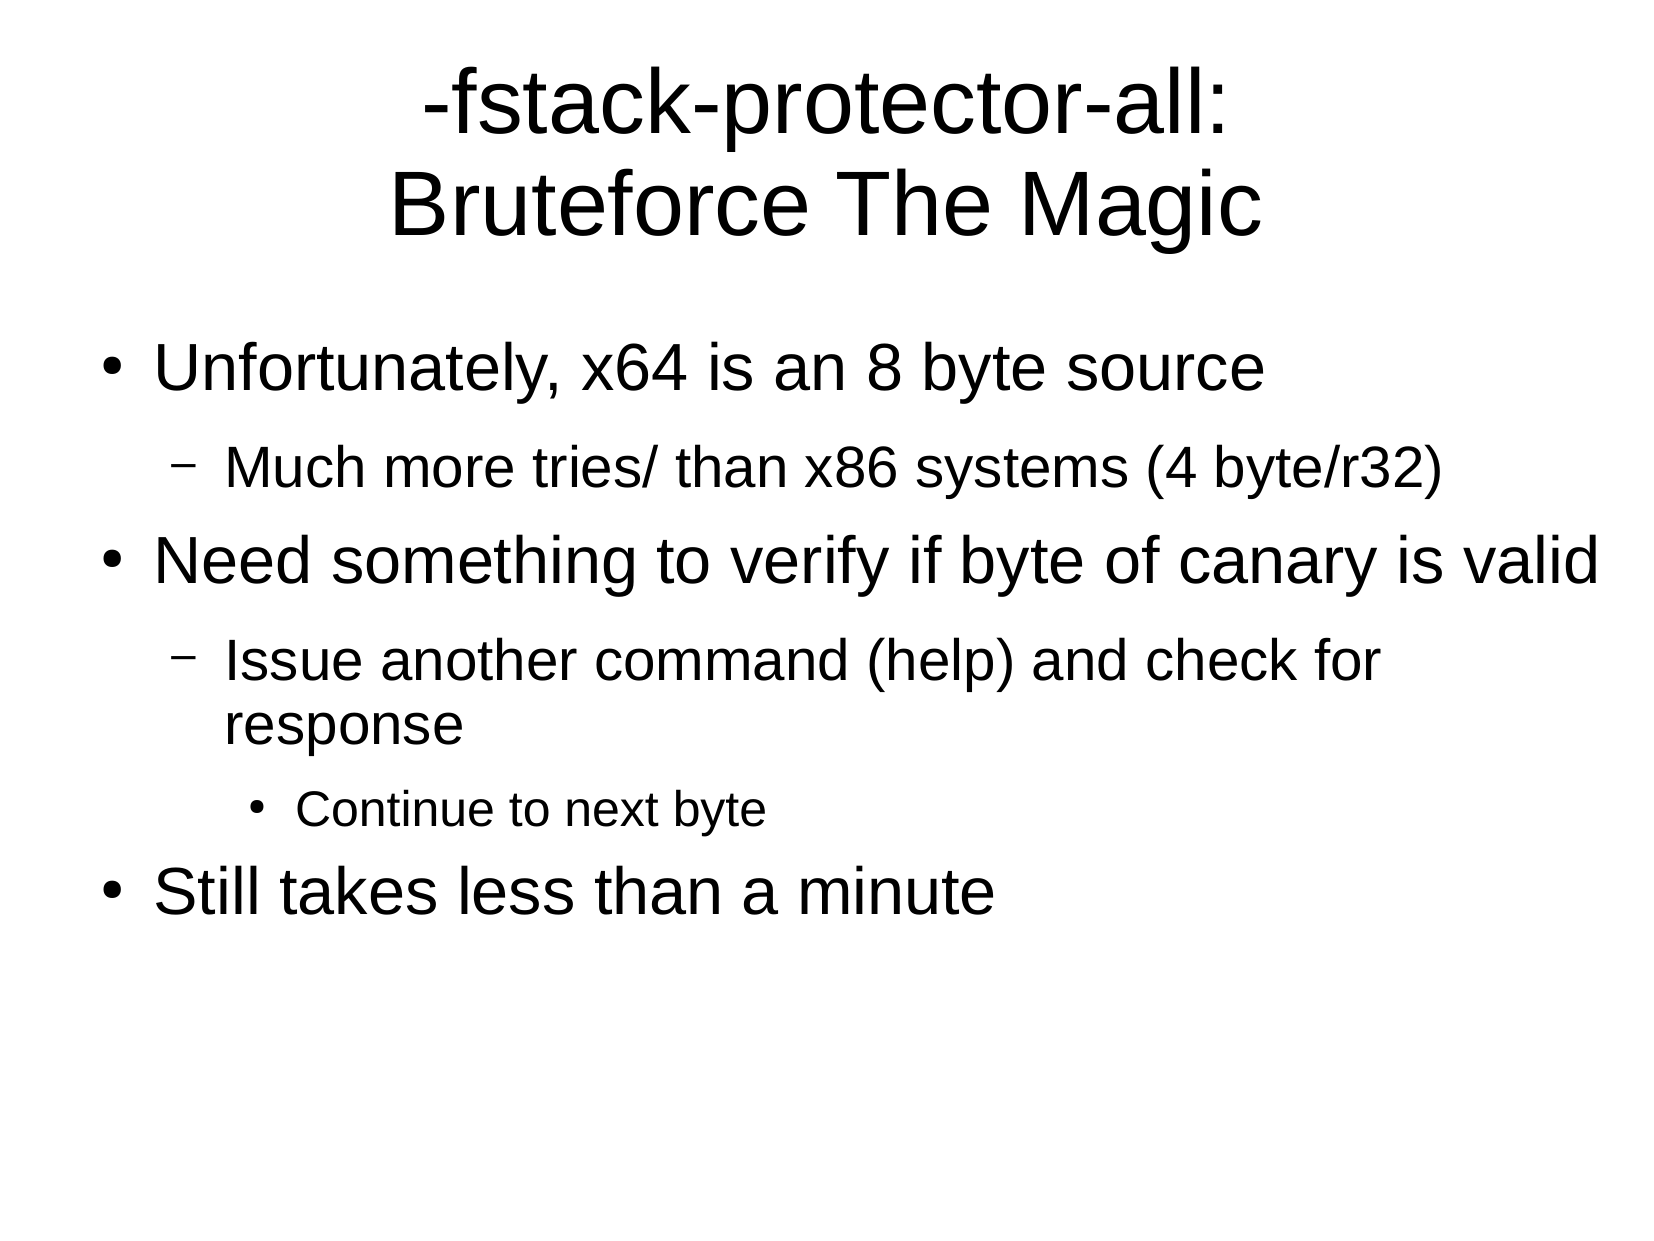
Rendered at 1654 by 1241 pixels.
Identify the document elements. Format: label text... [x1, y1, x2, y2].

list Unfortunately, x64 is an 8 byte source Much more tries/ than x86 systems (4 byte/r32) Need something to verify if byte of canary is valid Issue another command (help) and check for response Continue to next byte Still takes less than a minute [82, 330, 1621, 1225]
title -fstack-protector-all: Bruteforce The Magic [82, 49, 1571, 257]
